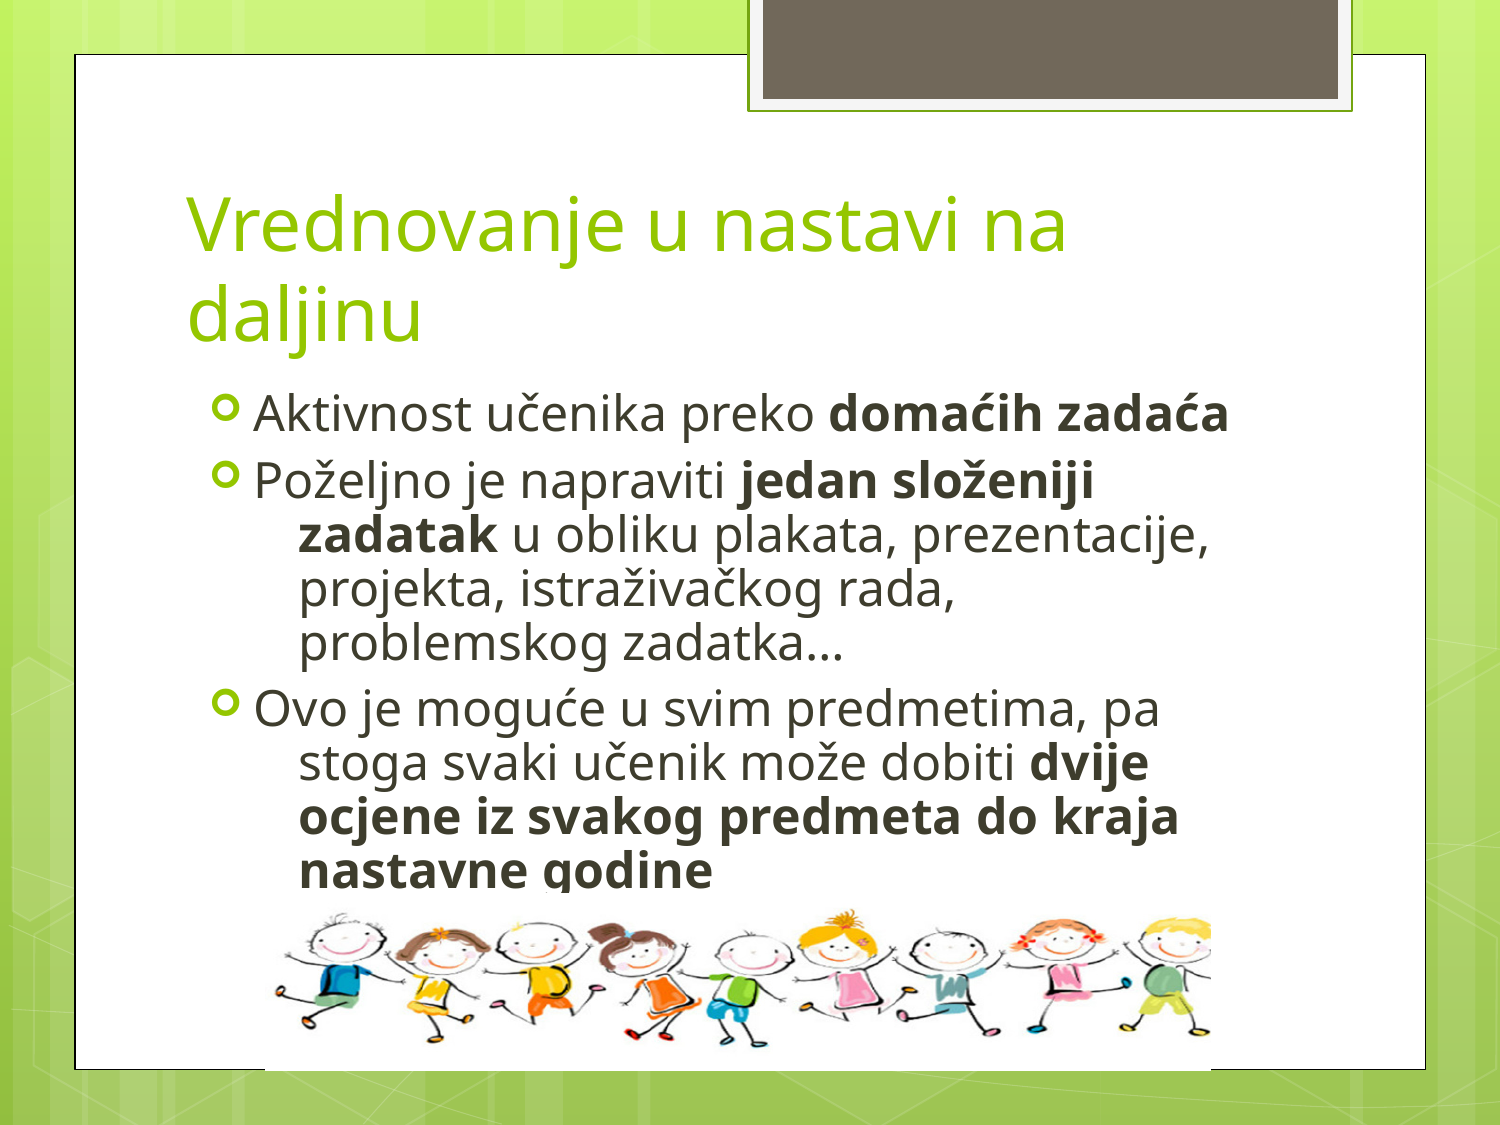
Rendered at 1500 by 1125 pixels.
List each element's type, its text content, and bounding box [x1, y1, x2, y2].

title Vrednovanje u nastavi na daljinu [171, 168, 1324, 357]
picture [265, 893, 1211, 1071]
list Aktivnost učenika preko domaćih zadaća Poželjno je napraviti jedan složeniji zadatak u obliku plakata, prezentacije, projekta, istraživačkog rada, problemskog zadatka… Ovo je moguće u svim predmetima, pa stoga svaki učenik može dobiti dvije ocjene iz svakog predmeta do kraja nastavne godine [171, 381, 1283, 957]
